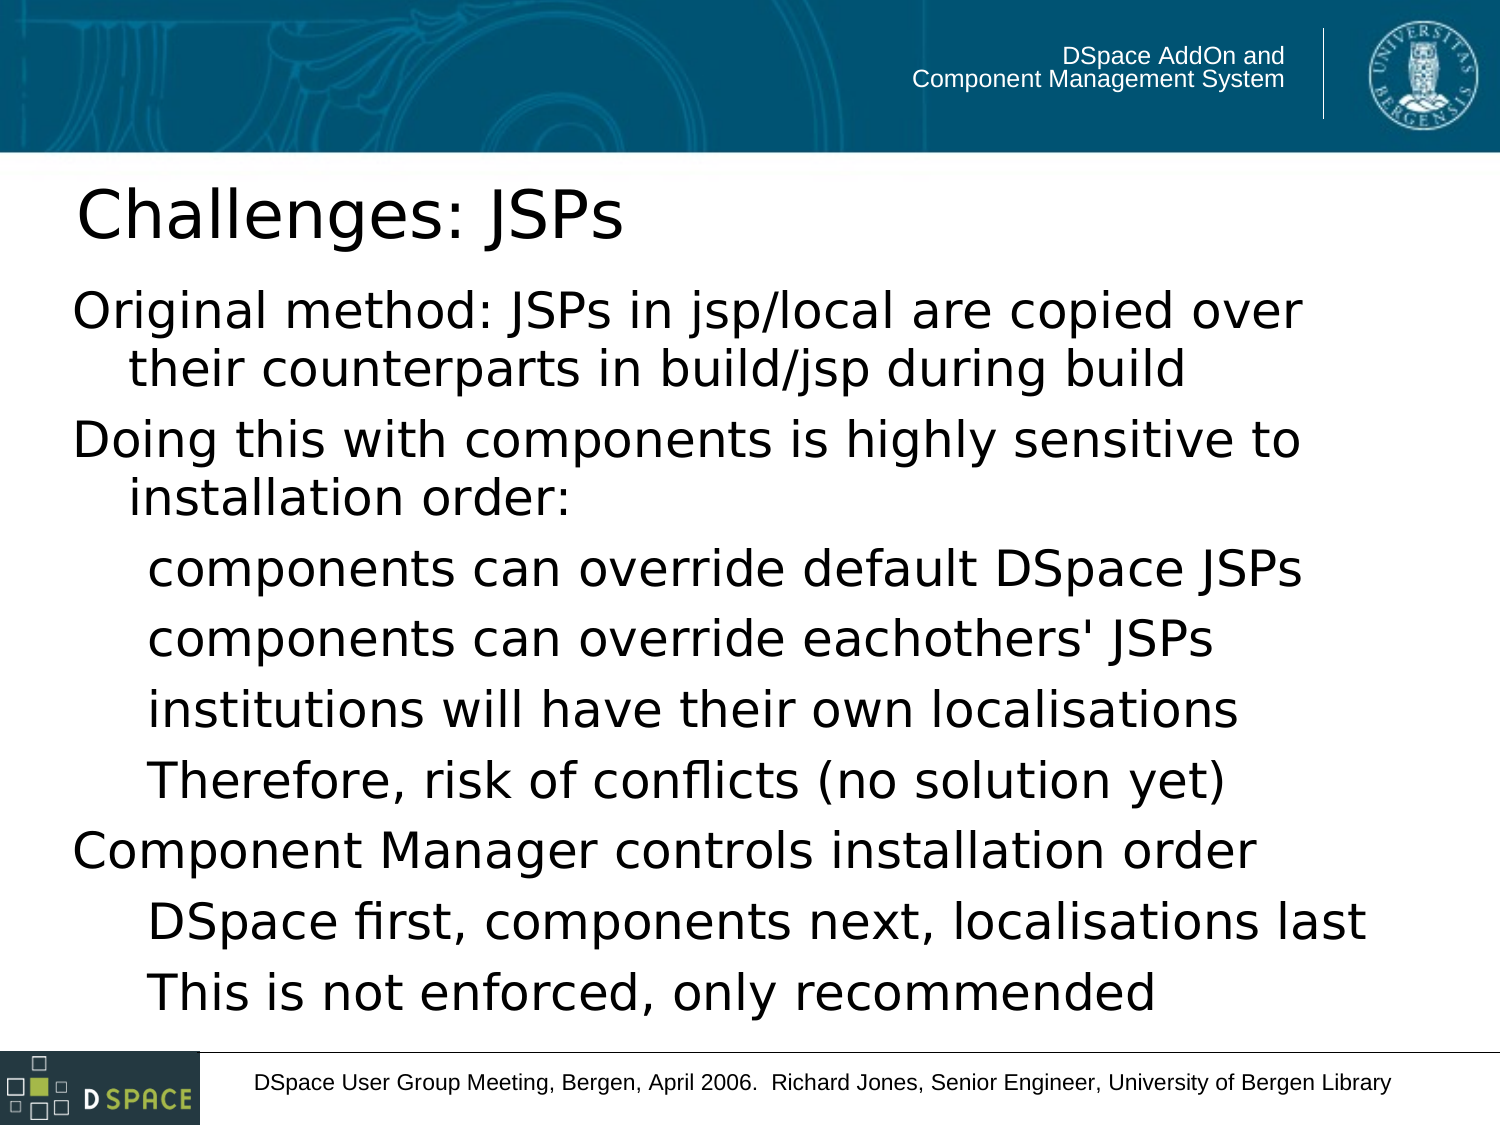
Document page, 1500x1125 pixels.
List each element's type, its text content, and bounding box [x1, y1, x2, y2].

title Challenges: JSPs [76, 162, 1427, 278]
list Original method: JSPs in jsp/local are copied over their counterparts in build/jsp during build Doing this with components is highly sensitive to installation order: components can override default DSpace JSPs components can override eachothers' JSPs institutions will have their own localisations Therefore, risk of conflicts (no solution yet) Component Manager controls installation order DSpace first, components next, localisations last This is not enforced, only recommended [72, 281, 1423, 1023]
picture [1368, 21, 1478, 131]
picture [0, 151, 1500, 1125]
